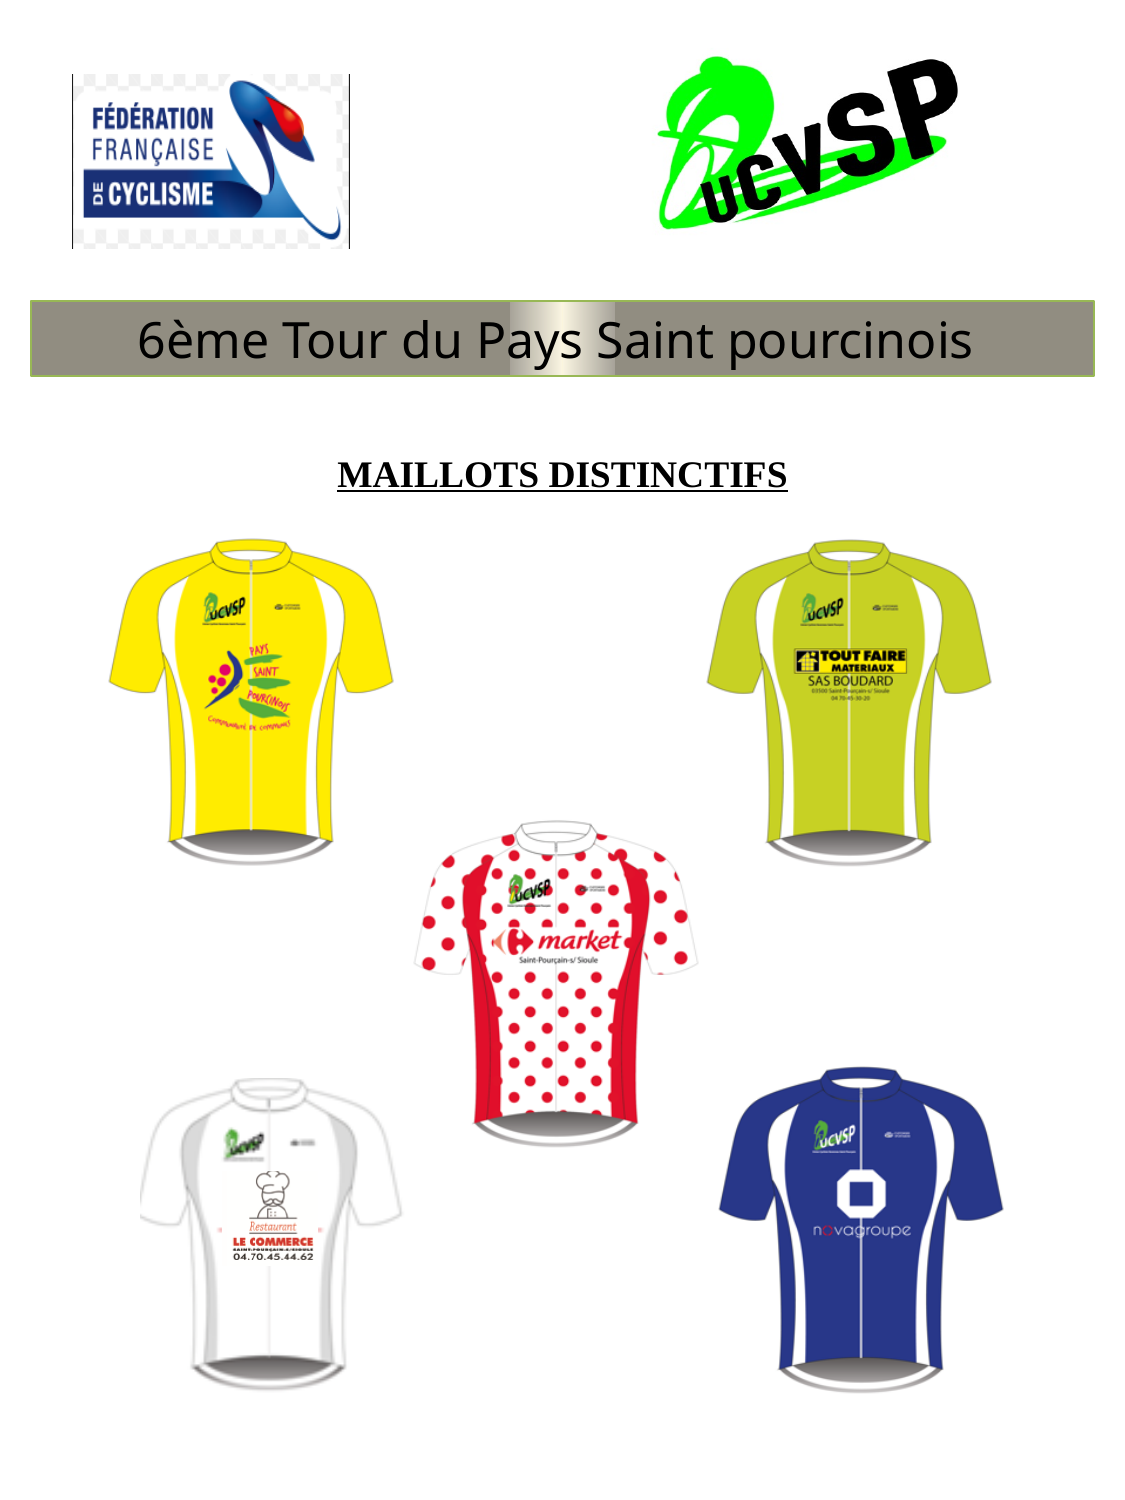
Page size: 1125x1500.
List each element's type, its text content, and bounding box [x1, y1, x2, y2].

picture [72, 74, 350, 249]
picture [93, 515, 399, 891]
picture [140, 527, 997, 1395]
text_box MAILLOTS DISTINCTIFS [30, 442, 1094, 548]
text_box 6ème Tour du Pays Saint pourcinois [30, 301, 1094, 376]
picture [714, 1054, 1008, 1395]
picture [597, 37, 1018, 249]
